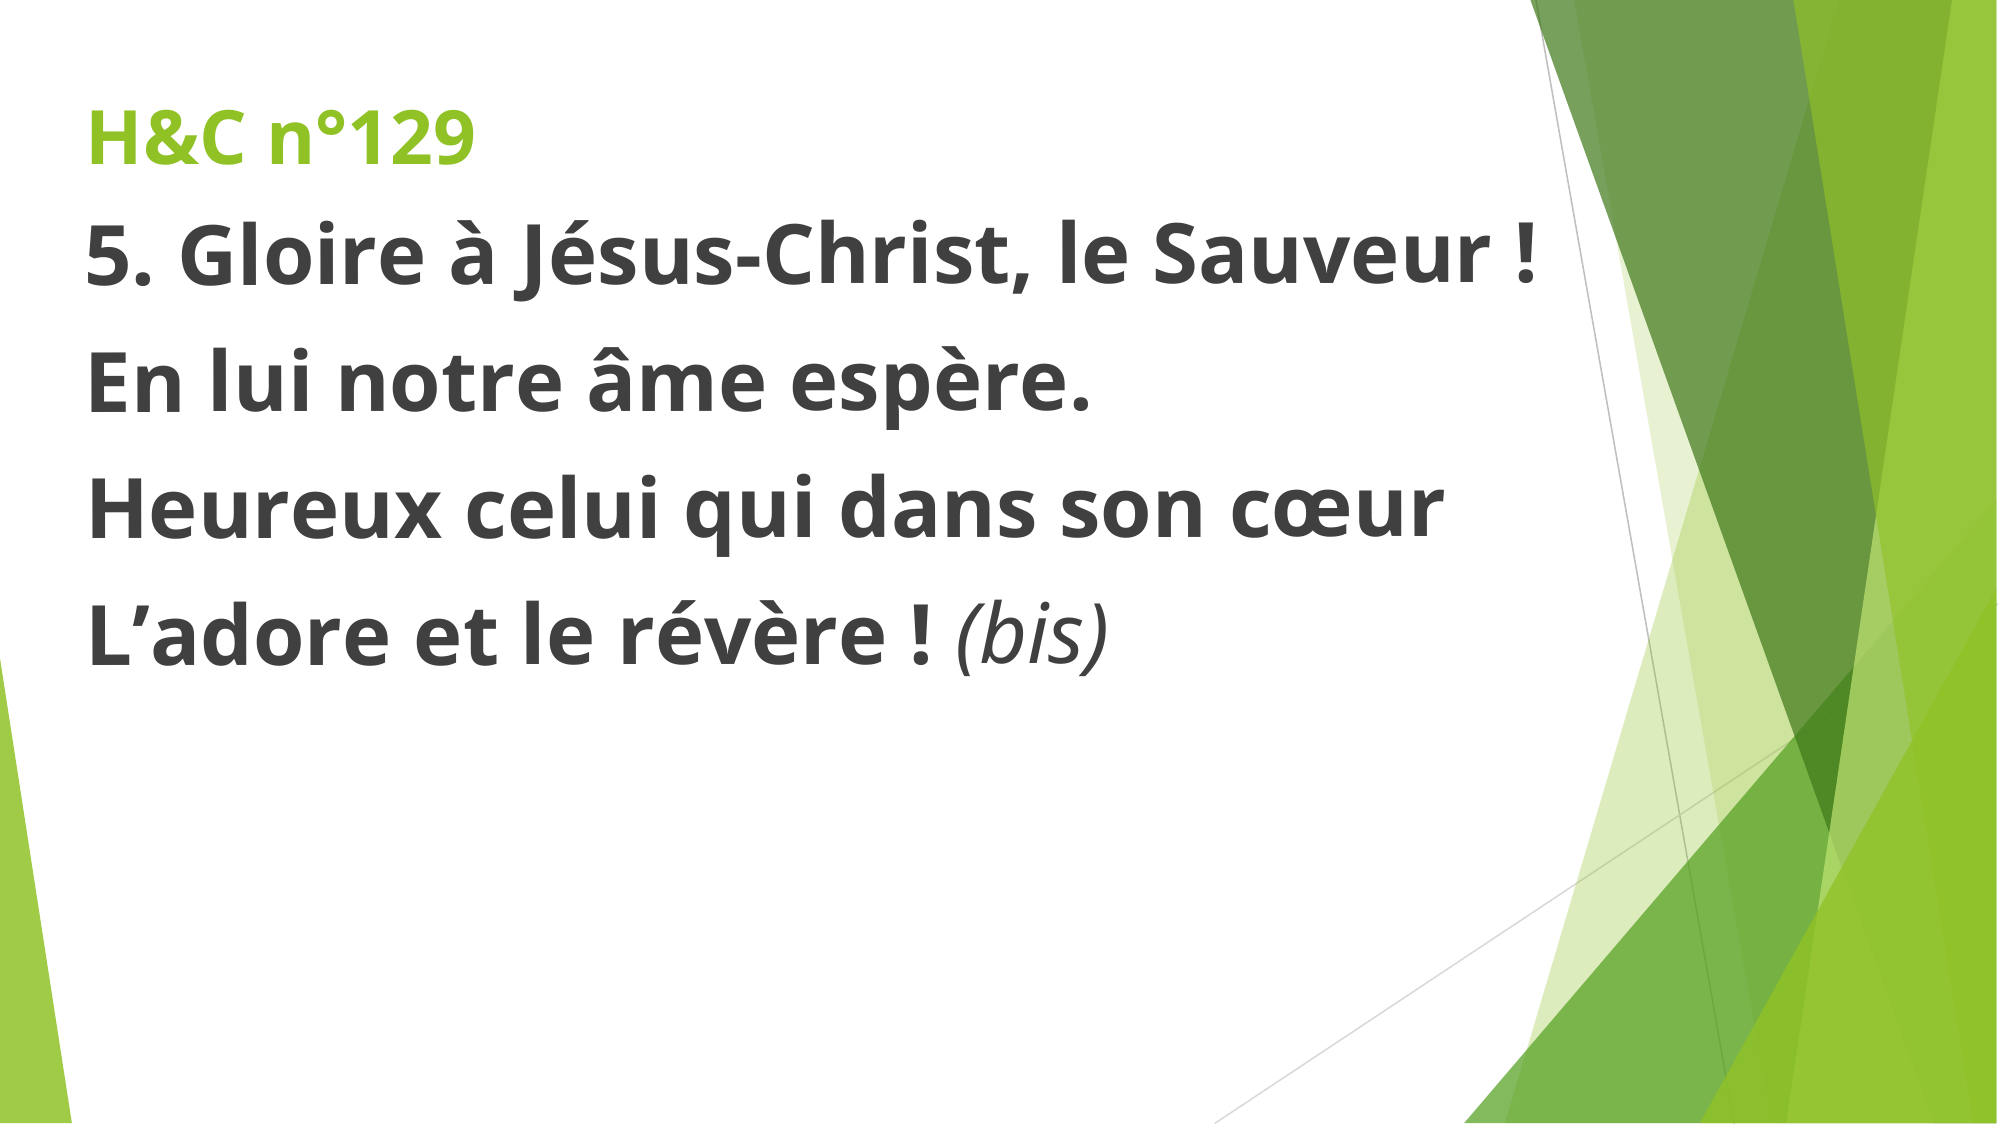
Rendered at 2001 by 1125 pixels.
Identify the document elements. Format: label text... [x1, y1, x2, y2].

text_box 5. Gloire à Jésus-Christ, le Sauveur ! En lui notre âme espère. Heureux celui qui dans son cœur L’adore et le révère ! (bis) [69, 174, 1839, 1082]
text_box H&C n°129 [70, 82, 603, 179]
